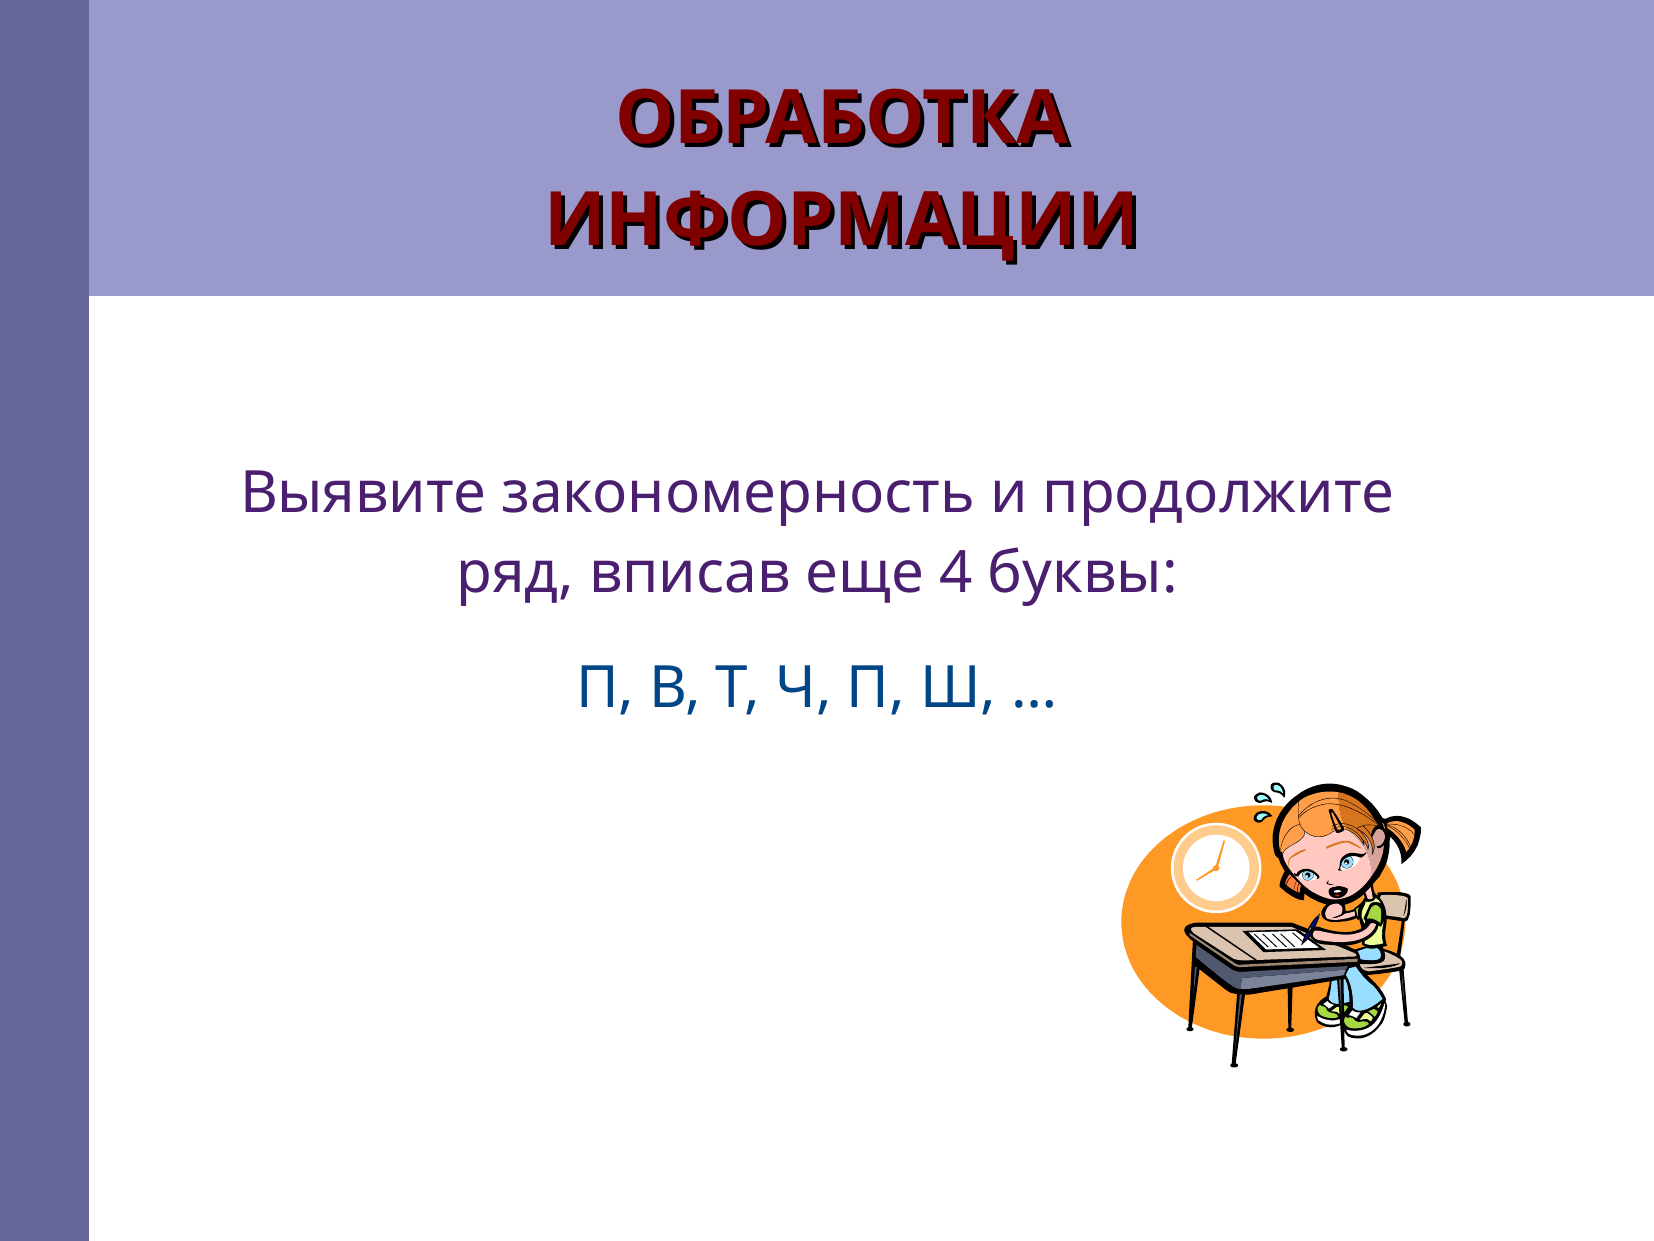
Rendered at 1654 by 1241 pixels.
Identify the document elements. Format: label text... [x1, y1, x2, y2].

text_box Выявите закономерность и продолжите ряд, вписав еще 4 буквы: П, В, Т, Ч, П, Ш, … [187, 442, 1447, 733]
text_box ОБРАБОТКА ИНФОРМАЦИИ [295, 55, 1389, 296]
picture [1121, 770, 1422, 1068]
